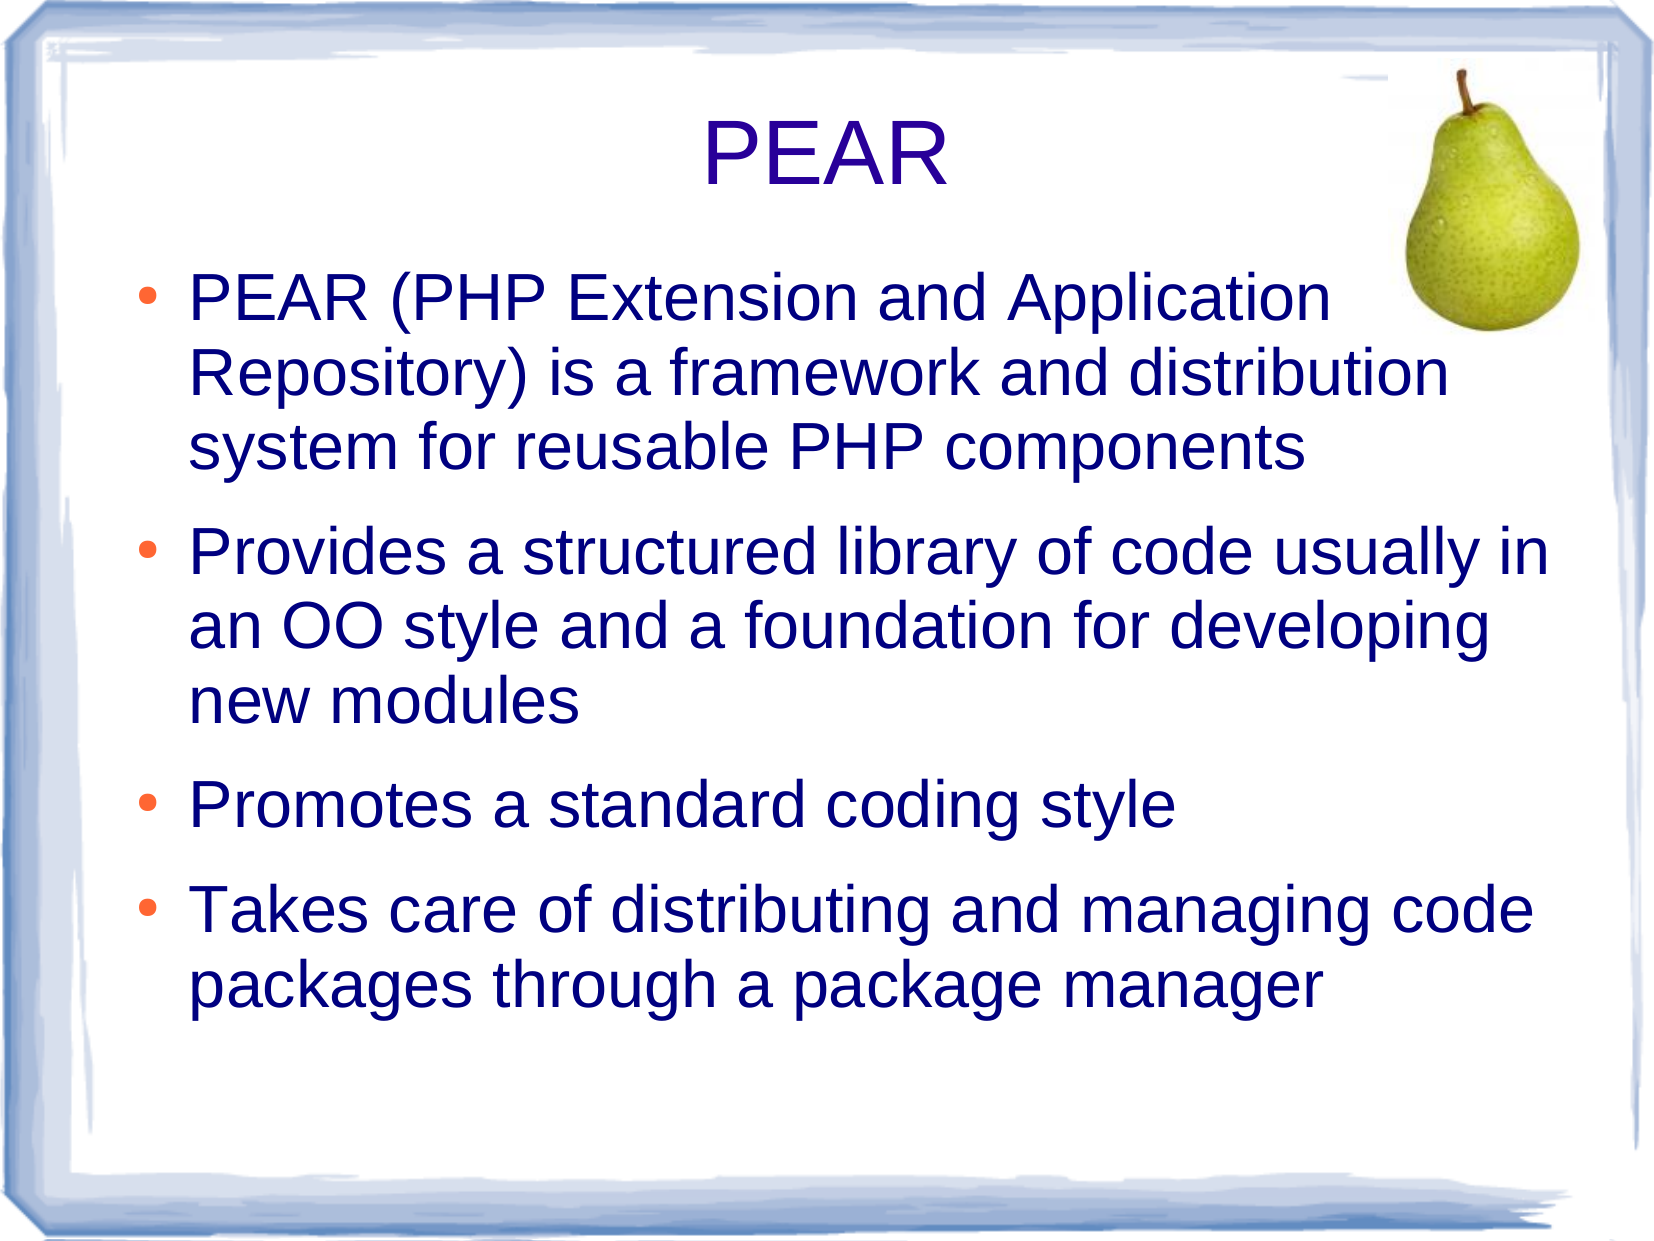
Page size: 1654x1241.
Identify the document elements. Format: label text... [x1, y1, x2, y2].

title PEAR [82, 49, 1571, 257]
list PEAR (PHP Extension and Application Repository) is a framework and distribution system for reusable PHP components Provides a structured library of code usually in an OO style and a foundation for developing new modules Promotes a standard coding style Takes care of distributing and managing code packages through a package manager [118, 259, 1571, 1079]
picture [0, 0, 1654, 1241]
